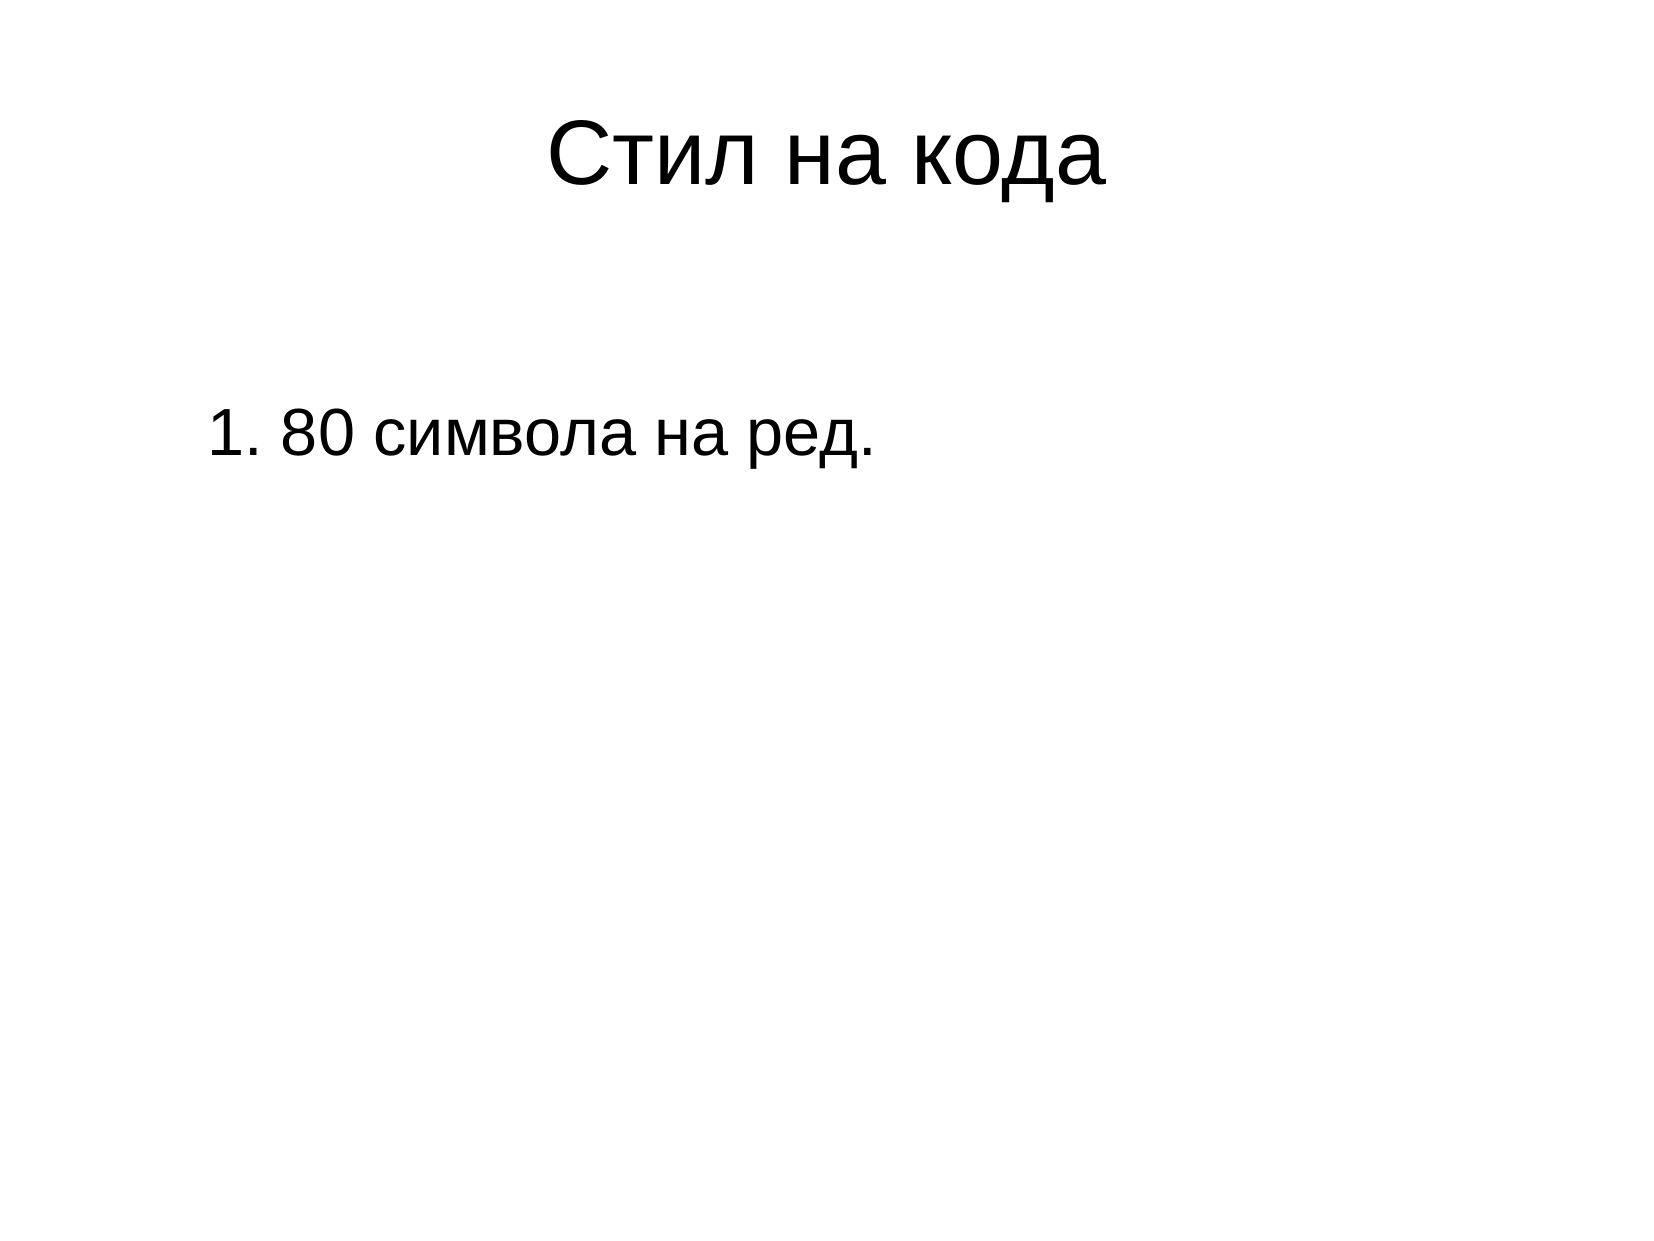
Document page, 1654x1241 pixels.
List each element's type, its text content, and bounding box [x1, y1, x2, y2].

title Стил на кода [82, 49, 1571, 257]
list 1. 80 символа на ред. [136, 290, 1518, 1010]
